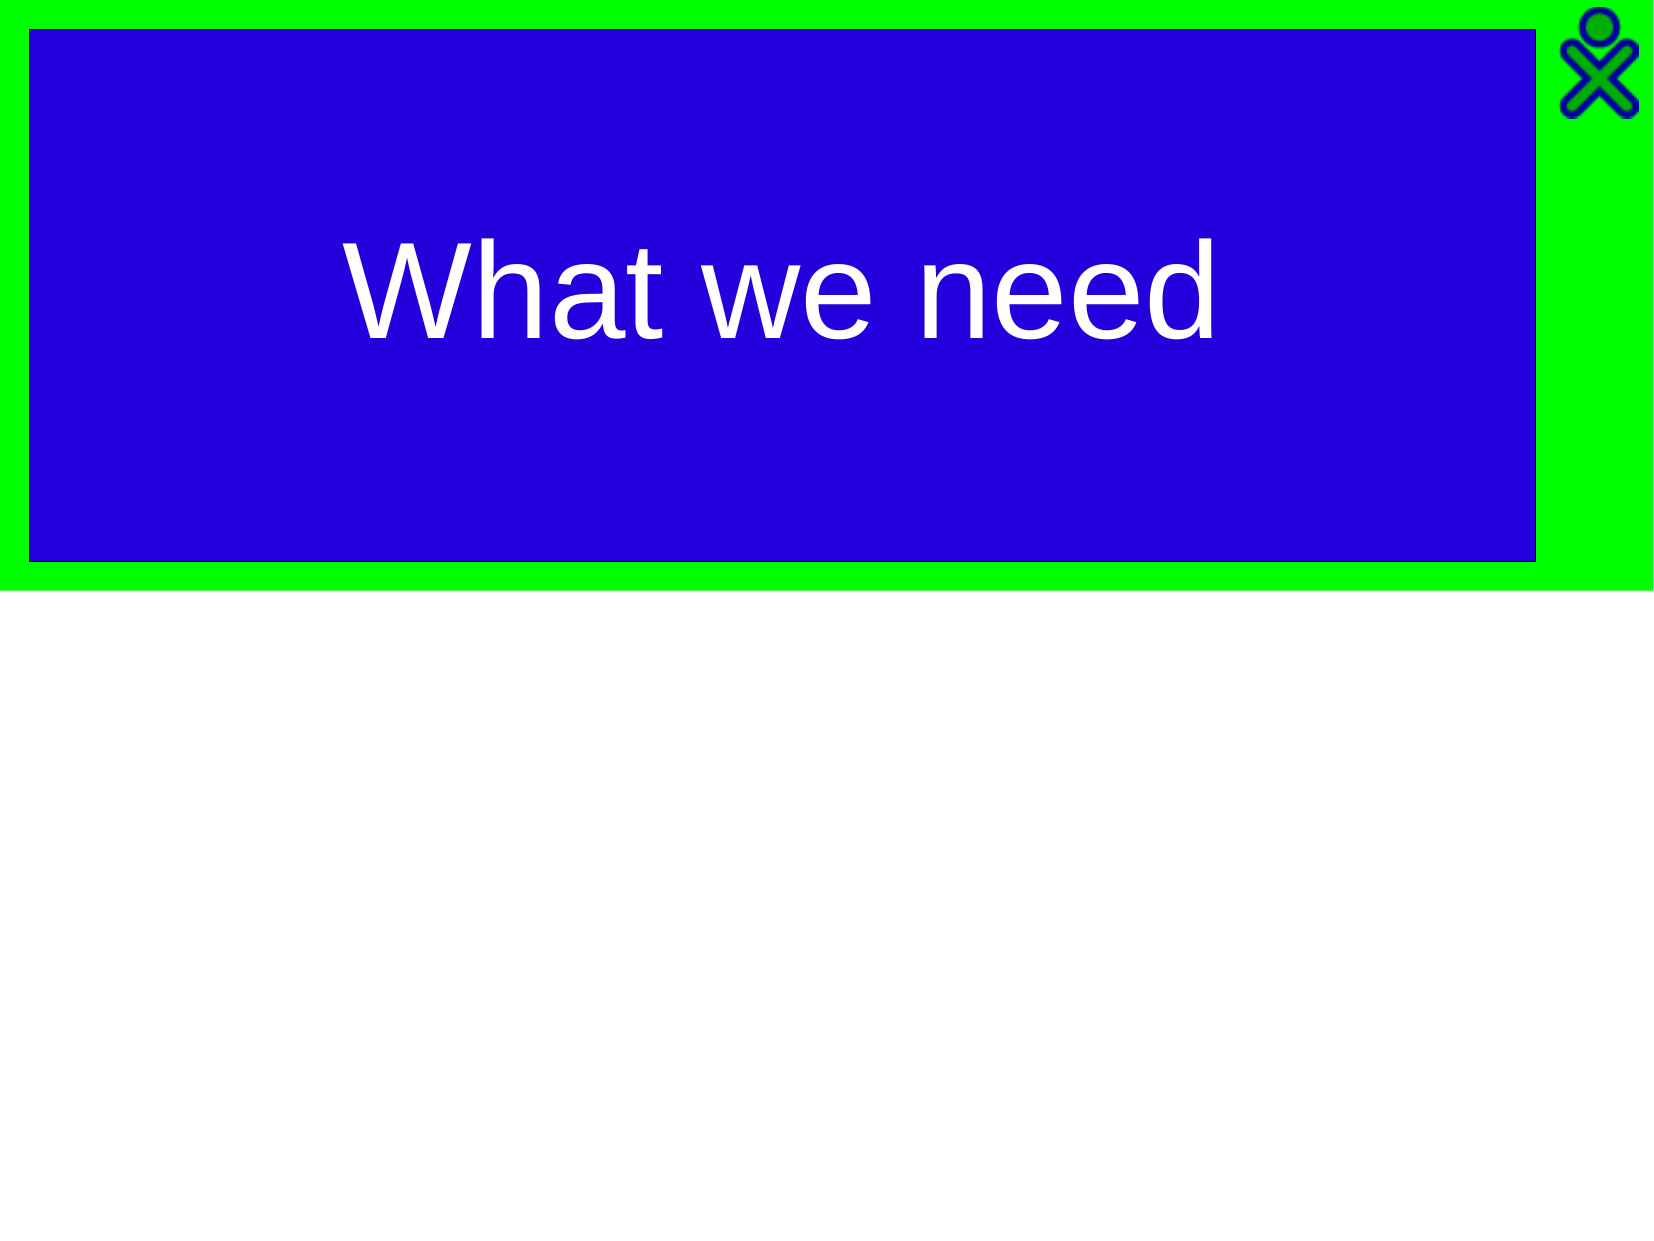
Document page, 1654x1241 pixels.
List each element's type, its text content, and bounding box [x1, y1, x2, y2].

picture [1559, 7, 1639, 119]
title What we need [59, 49, 1506, 532]
